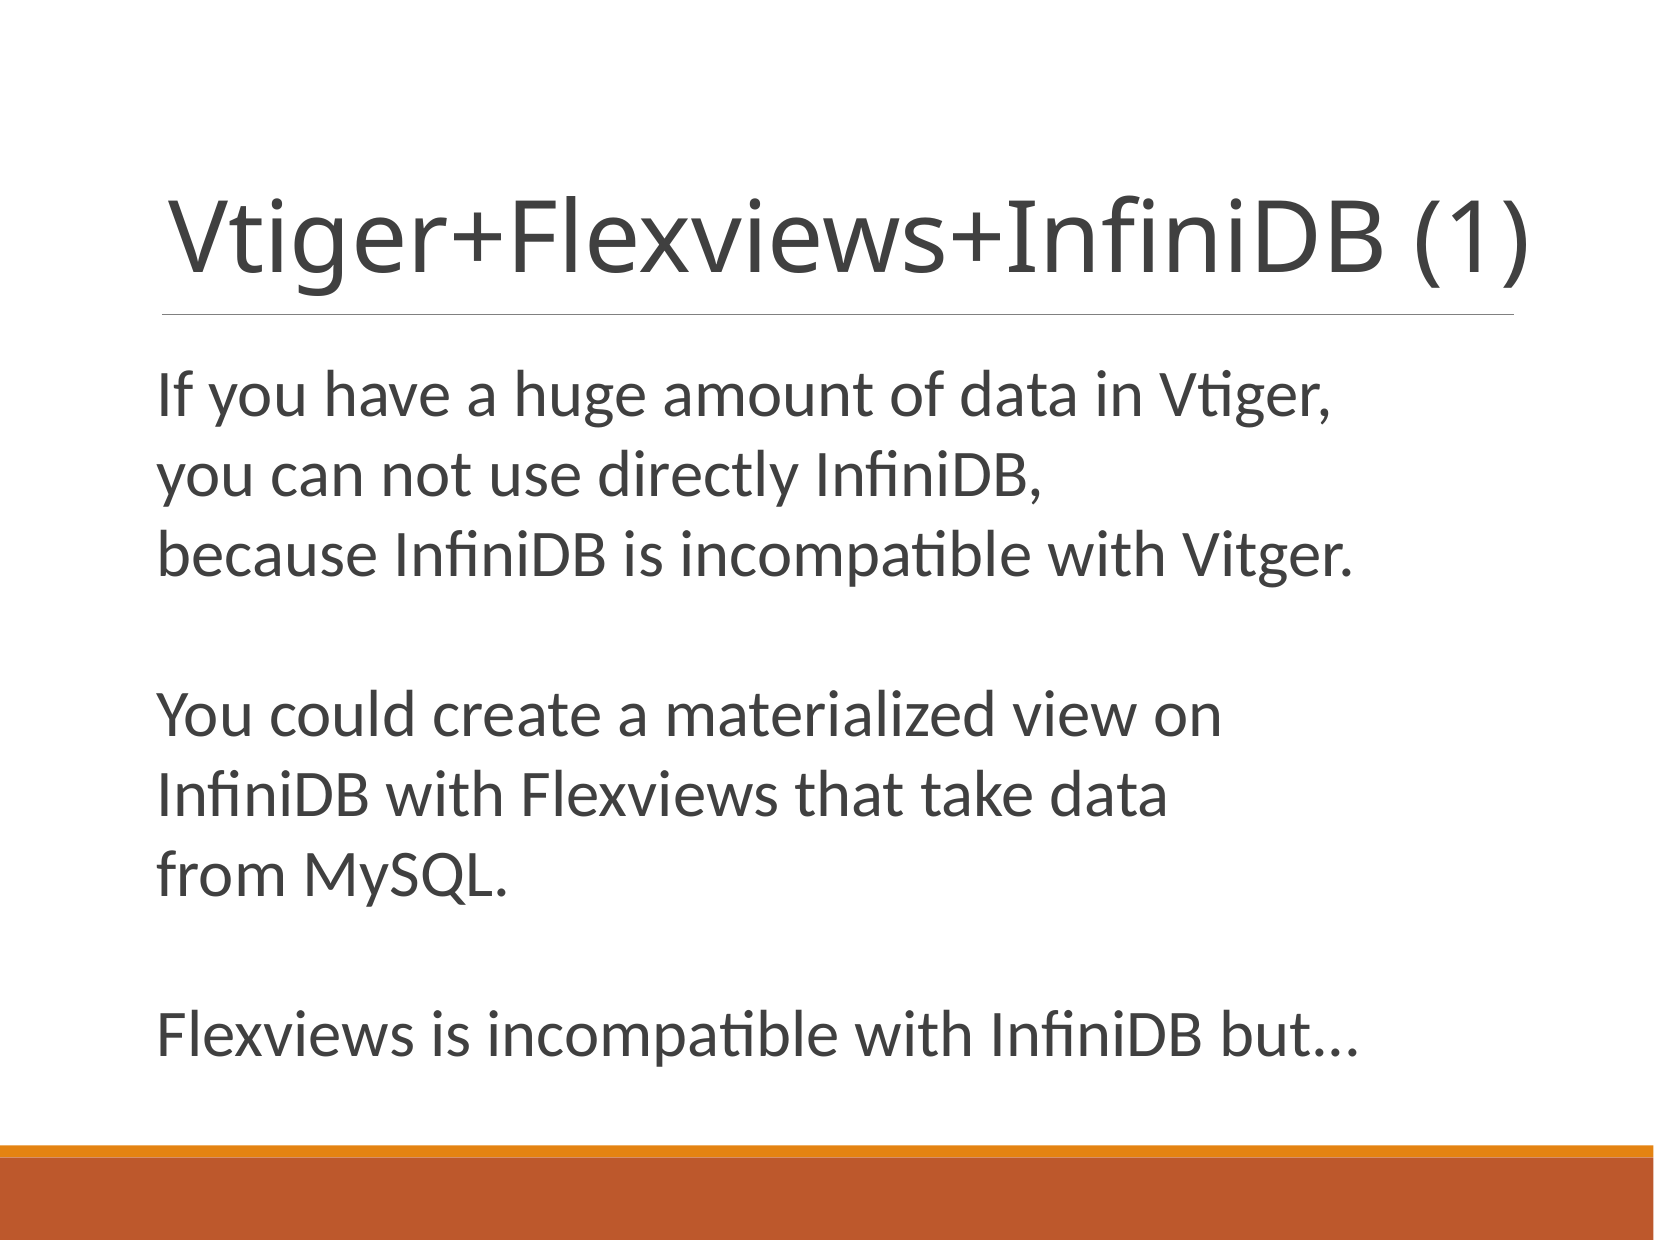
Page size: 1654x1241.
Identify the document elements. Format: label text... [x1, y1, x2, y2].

text_box Vtiger+Flexviews+InfiniDB (1) [153, 165, 1524, 308]
text_box If you have a huge amount of data in Vtiger, you can not use directly InfiniDB, because InfiniDB is incompatible with Vitger. You could create a materialized view on InfiniDB with Flexviews that take data from MySQL. Flexviews is incompatible with InfiniDB but... [141, 342, 1573, 1241]
